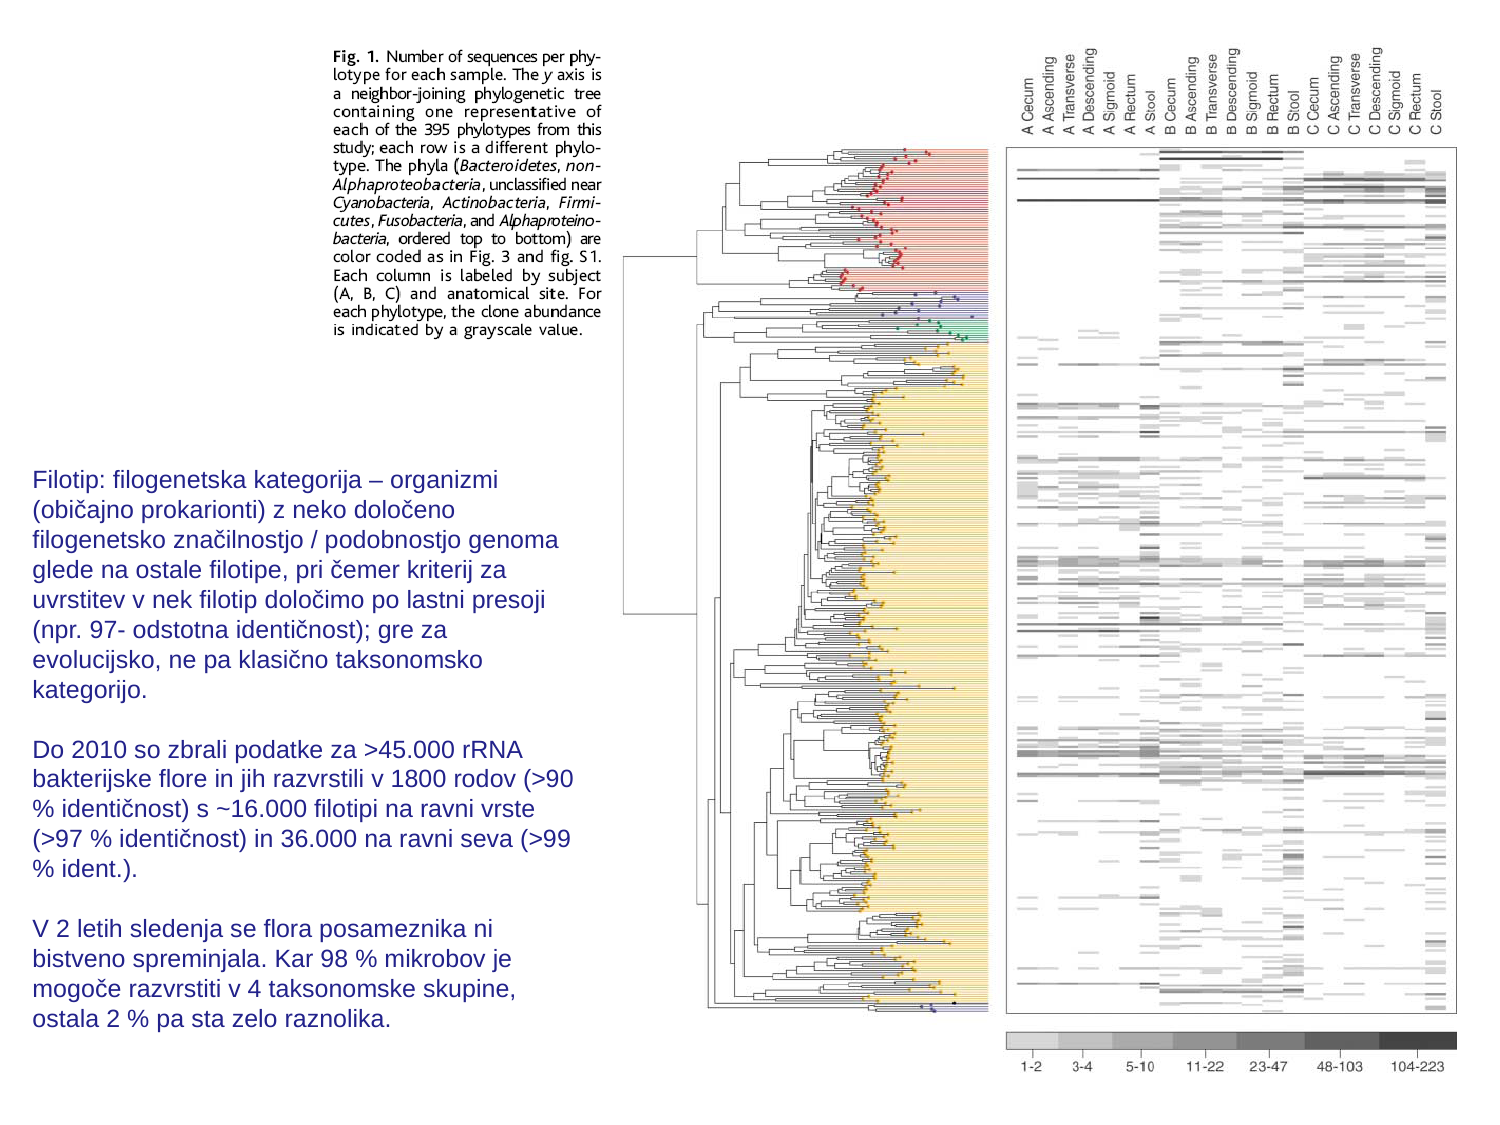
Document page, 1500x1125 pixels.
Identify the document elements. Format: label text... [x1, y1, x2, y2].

picture [324, 42, 1468, 1079]
text_box Filotip: filogenetska kategorija – organizmi (običajno prokarionti) z neko določeno filogenetsko značilnostjo / podobnostjo genoma glede na ostale filotipe, pri čemer kriterij za uvrstitev v nek filotip določimo po lastni presoji (npr. 97- odstotna identičnost); gre za evolucijsko, ne pa klasično taksonomsko kategorijo. Do 2010 so zbrali podatke za >45.000 rRNA bakterijske flore in jih razvrstili v 1800 rodov (>90 % identičnost) s ~16.000 filotipi na ravni vrste (>97 % identičnost) in 36.000 na ravni seva (>99 % ident.). V 2 letih sledenja se flora posameznika ni bistveno spreminjala. Kar 98 % mikrobov je mogoče razvrstiti v 4 taksonomske skupine, ostala 2 % pa sta zelo raznolika. [17, 456, 597, 1040]
